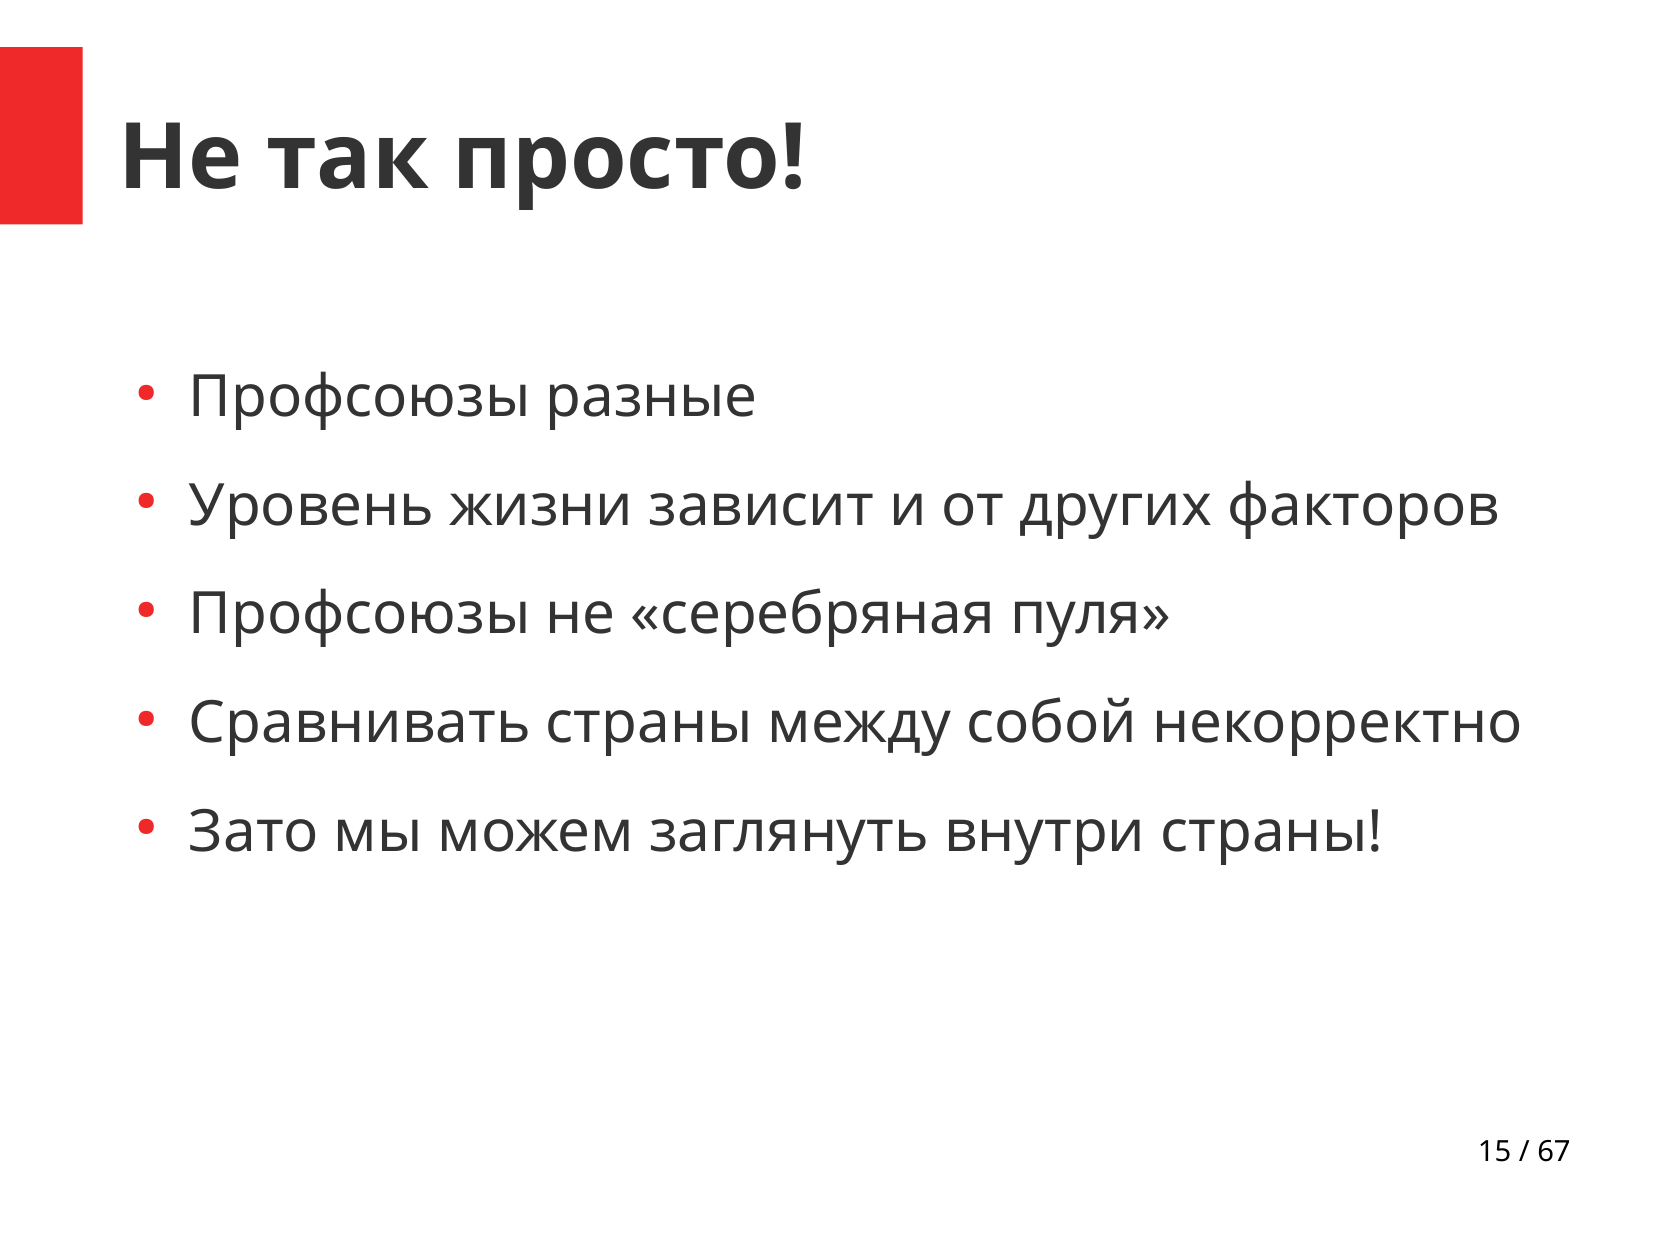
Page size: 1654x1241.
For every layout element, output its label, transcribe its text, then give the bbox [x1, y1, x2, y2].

list Профсоюзы разные Уровень жизни зависит и от других факторов Профсоюзы не «серебряная пуля» Сравнивать страны между собой некорректно Зато мы можем заглянуть внутри страны! [118, 354, 1536, 1074]
title Не так просто! [118, 49, 1571, 257]
